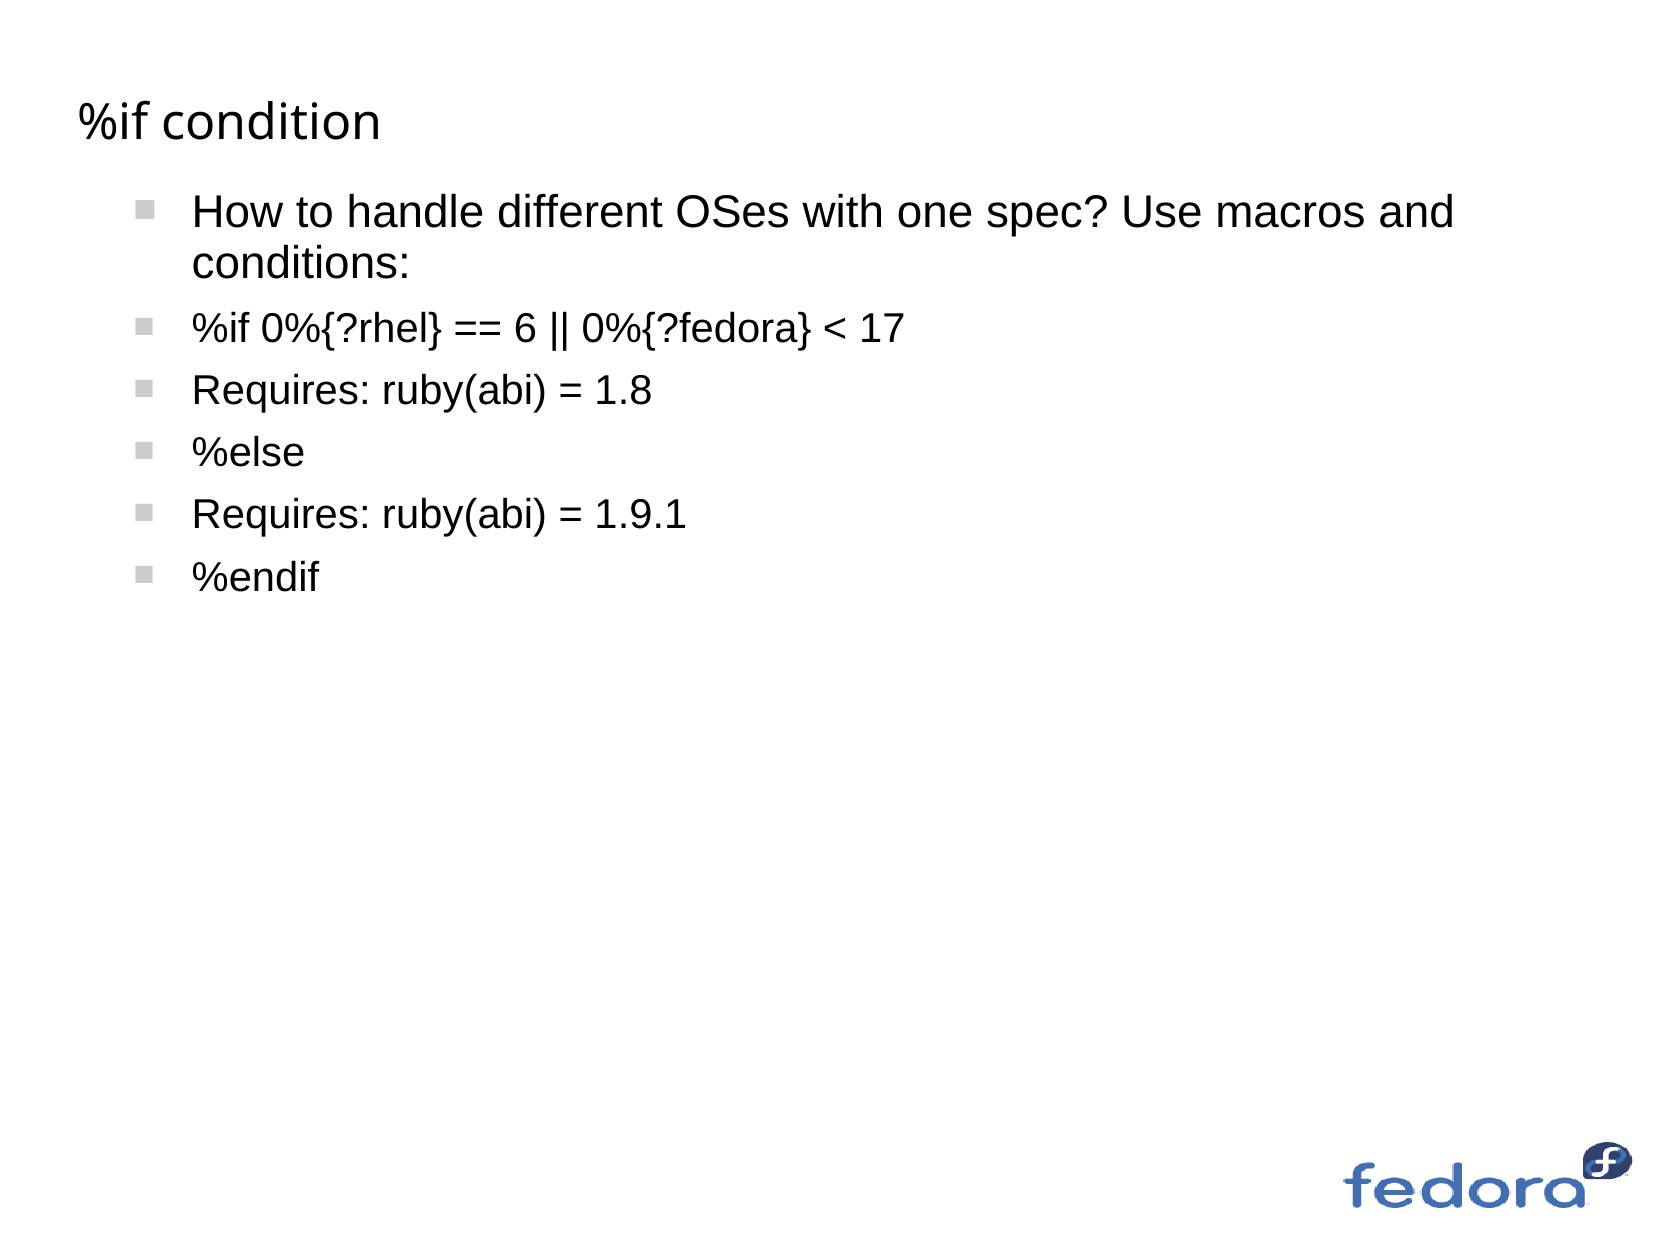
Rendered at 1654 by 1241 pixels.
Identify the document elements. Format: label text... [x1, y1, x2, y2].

title %if condition [77, 61, 1509, 180]
picture [1332, 1124, 1651, 1227]
list How to handle different OSes with one spec? Use macros and conditions: %if 0%{?rhel} == 6 || 0%{?fedora} < 17 Requires: ruby(abi) = 1.8 %else Requires: ruby(abi) = 1.9.1 %endif [79, 185, 1503, 1095]
